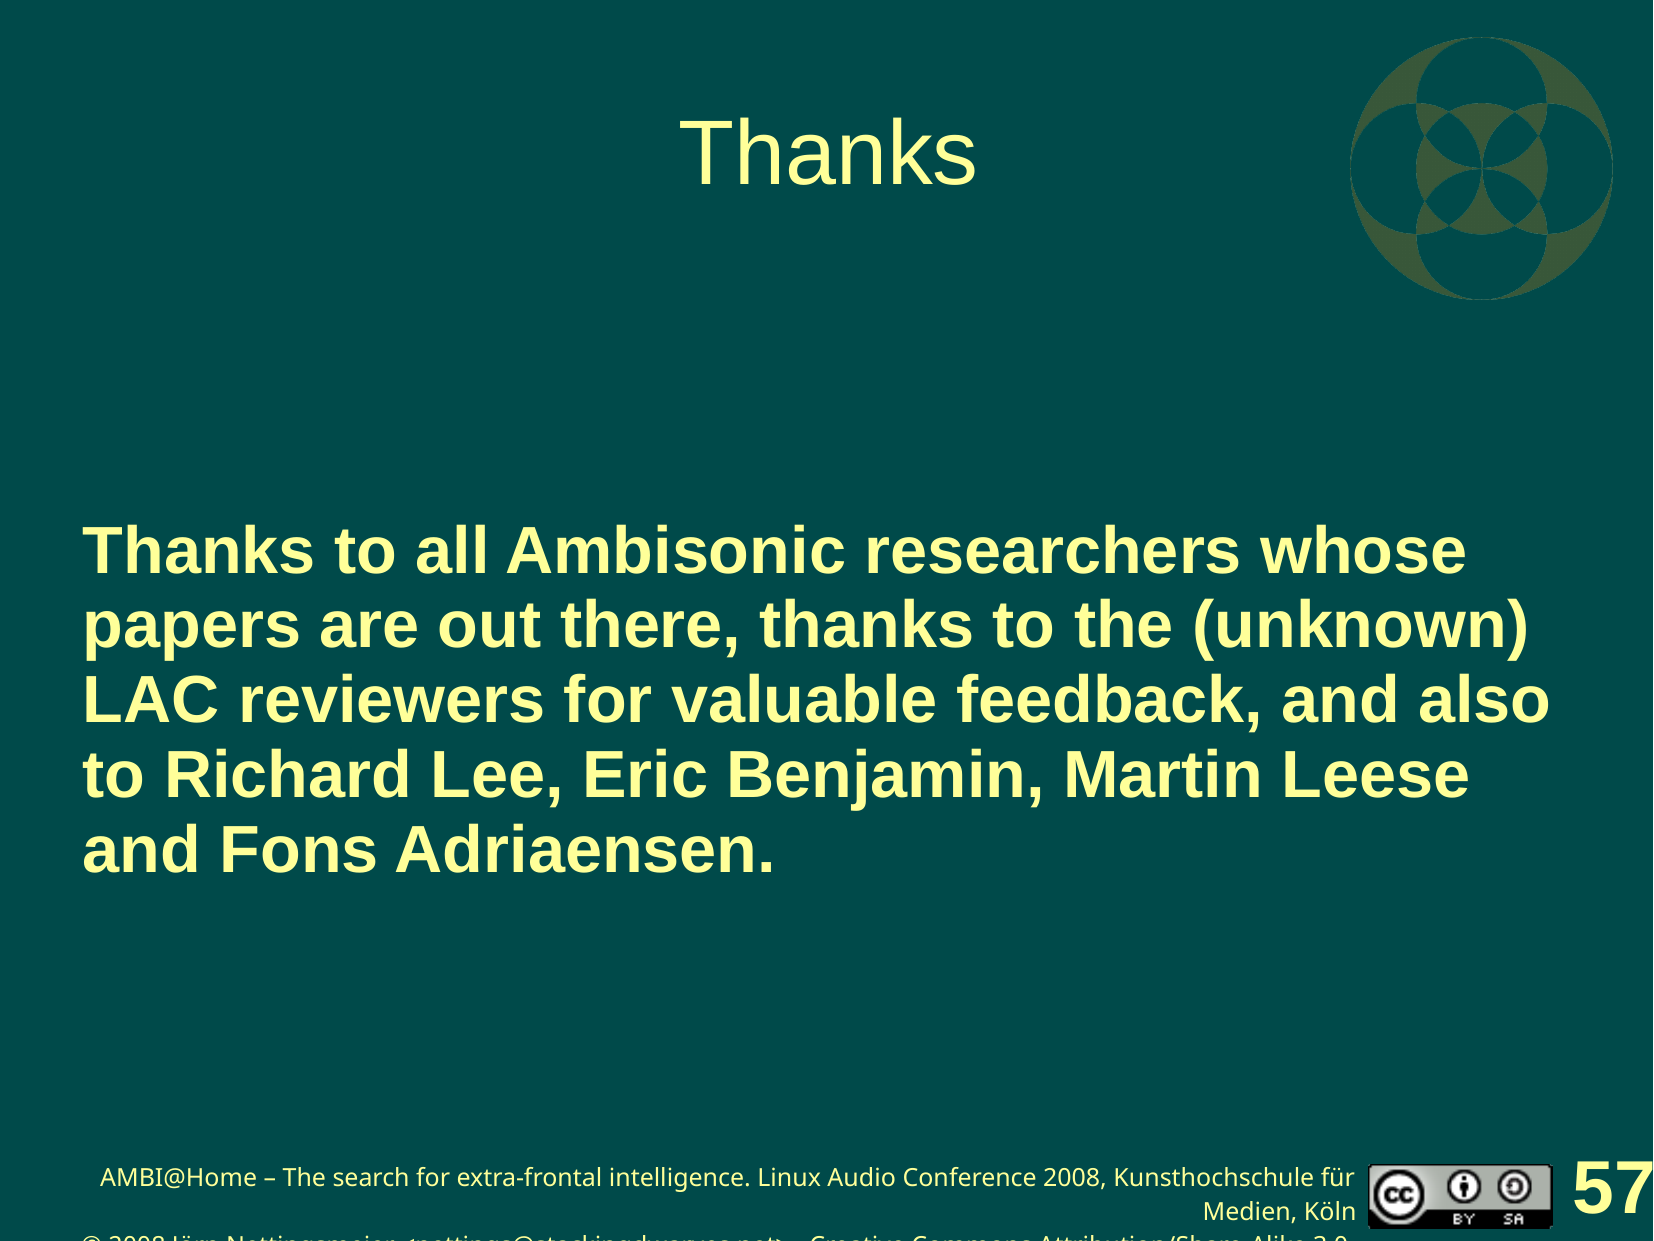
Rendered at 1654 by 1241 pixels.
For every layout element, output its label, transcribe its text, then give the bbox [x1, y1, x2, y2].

subtitle Thanks to all Ambisonic researchers whose papers are out there, thanks to the (unknown) LAC reviewers for valuable feedback, and also to Richard Lee, Eric Benjamin, Martin Leese and Fons Adriaensen. [82, 297, 1571, 1102]
title Thanks [82, 56, 1576, 250]
picture [1350, 37, 1613, 300]
picture [1368, 1164, 1553, 1229]
